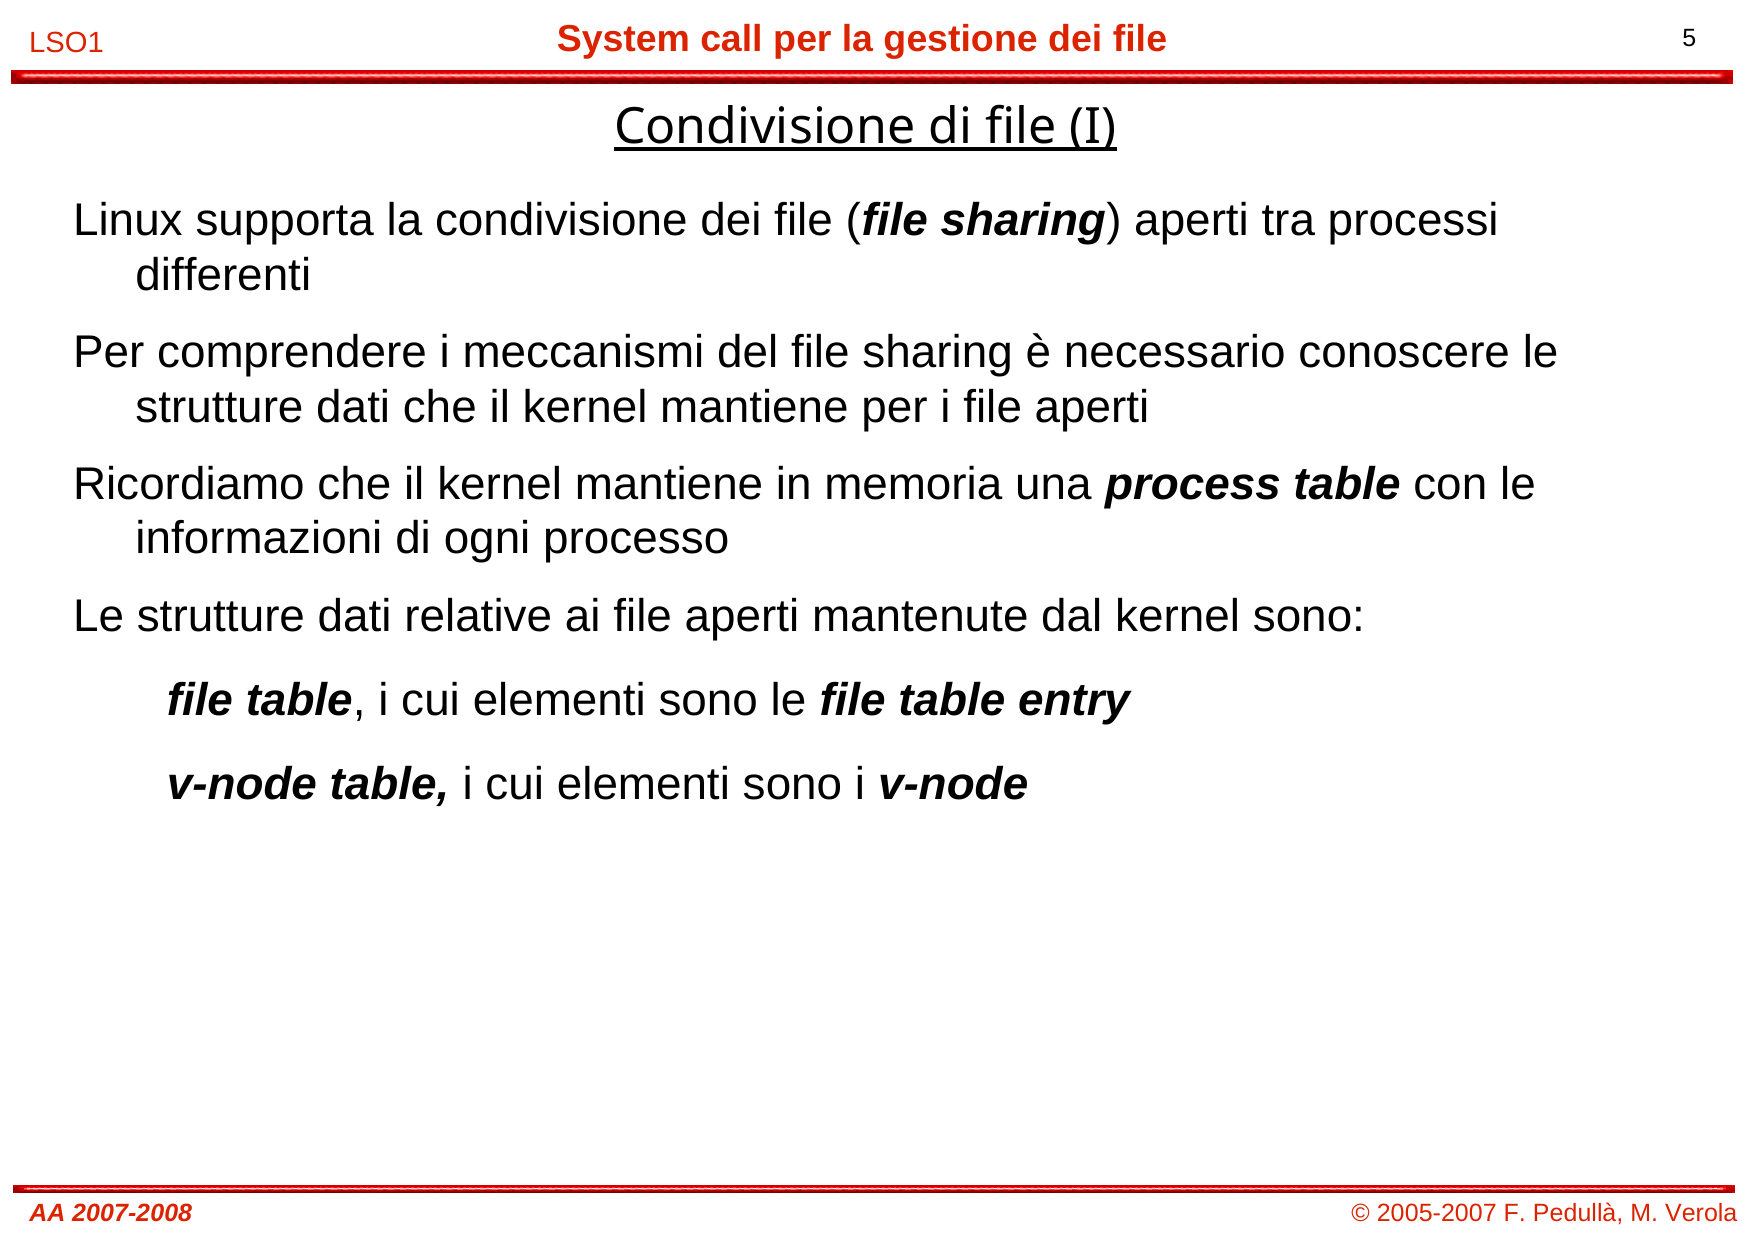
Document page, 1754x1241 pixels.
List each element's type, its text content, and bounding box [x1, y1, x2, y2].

list Linux supporta la condivisione dei file (file sharing) aperti tra processi differenti Per comprendere i meccanismi del file sharing è necessario conoscere le strutture dati che il kernel mantiene per i file aperti Ricordiamo che il kernel mantiene in memoria una process table con le informazioni di ogni processo Le strutture dati relative ai file aperti mantenute dal kernel sono: file table, i cui elementi sono le file table entry v-node table, i cui elementi sono i v-node [58, 183, 1696, 964]
picture [13, 1185, 1735, 1193]
title Condivisione di file (I) [481, 78, 1250, 174]
picture [11, 70, 1733, 84]
